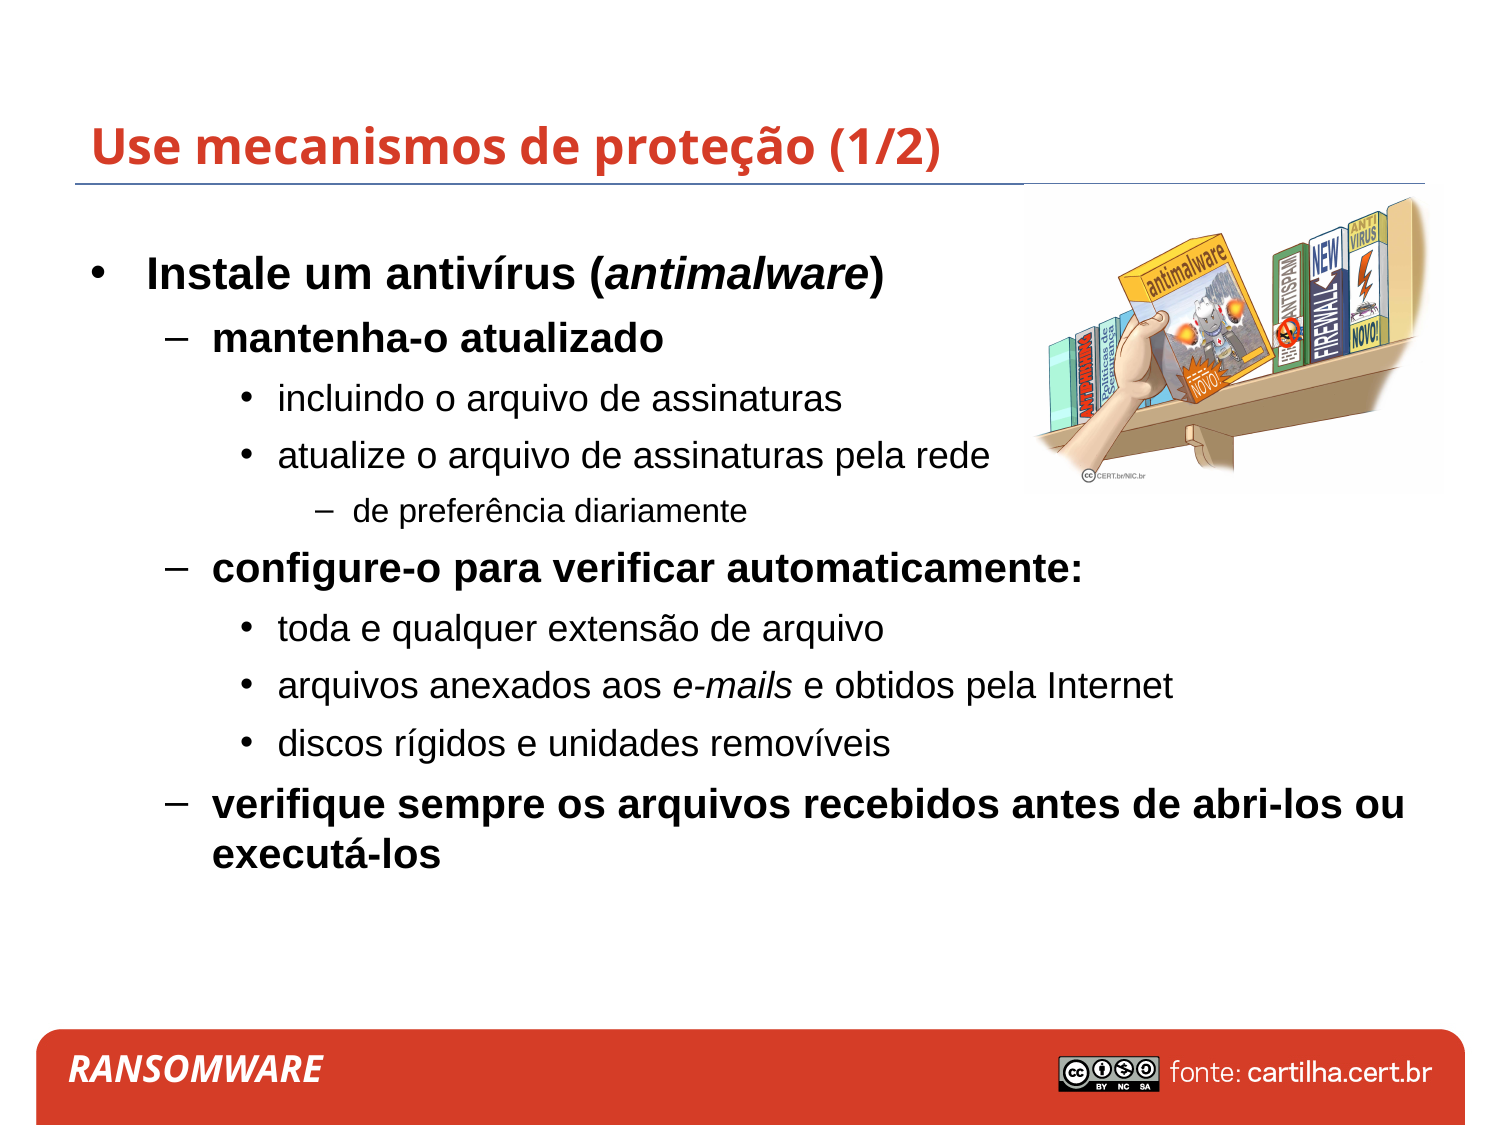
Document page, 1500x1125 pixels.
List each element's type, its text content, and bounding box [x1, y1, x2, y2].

list Instale um antivírus (antimalware) mantenha-o atualizado incluindo o arquivo de assinaturas atualize o arquivo de assinaturas pela rede de preferência diariamente configure-o para verificar automaticamente: toda e qualquer extensão de arquivo arquivos anexados aos e-mails e obtidos pela Internet discos rígidos e unidades removíveis verifique sempre os arquivos recebidos antes de abri-los ou executá-los [75, 236, 1425, 979]
title Use mecanismos de proteção (1/2) [75, 54, 1425, 182]
picture [0, 0, 1500, 1125]
